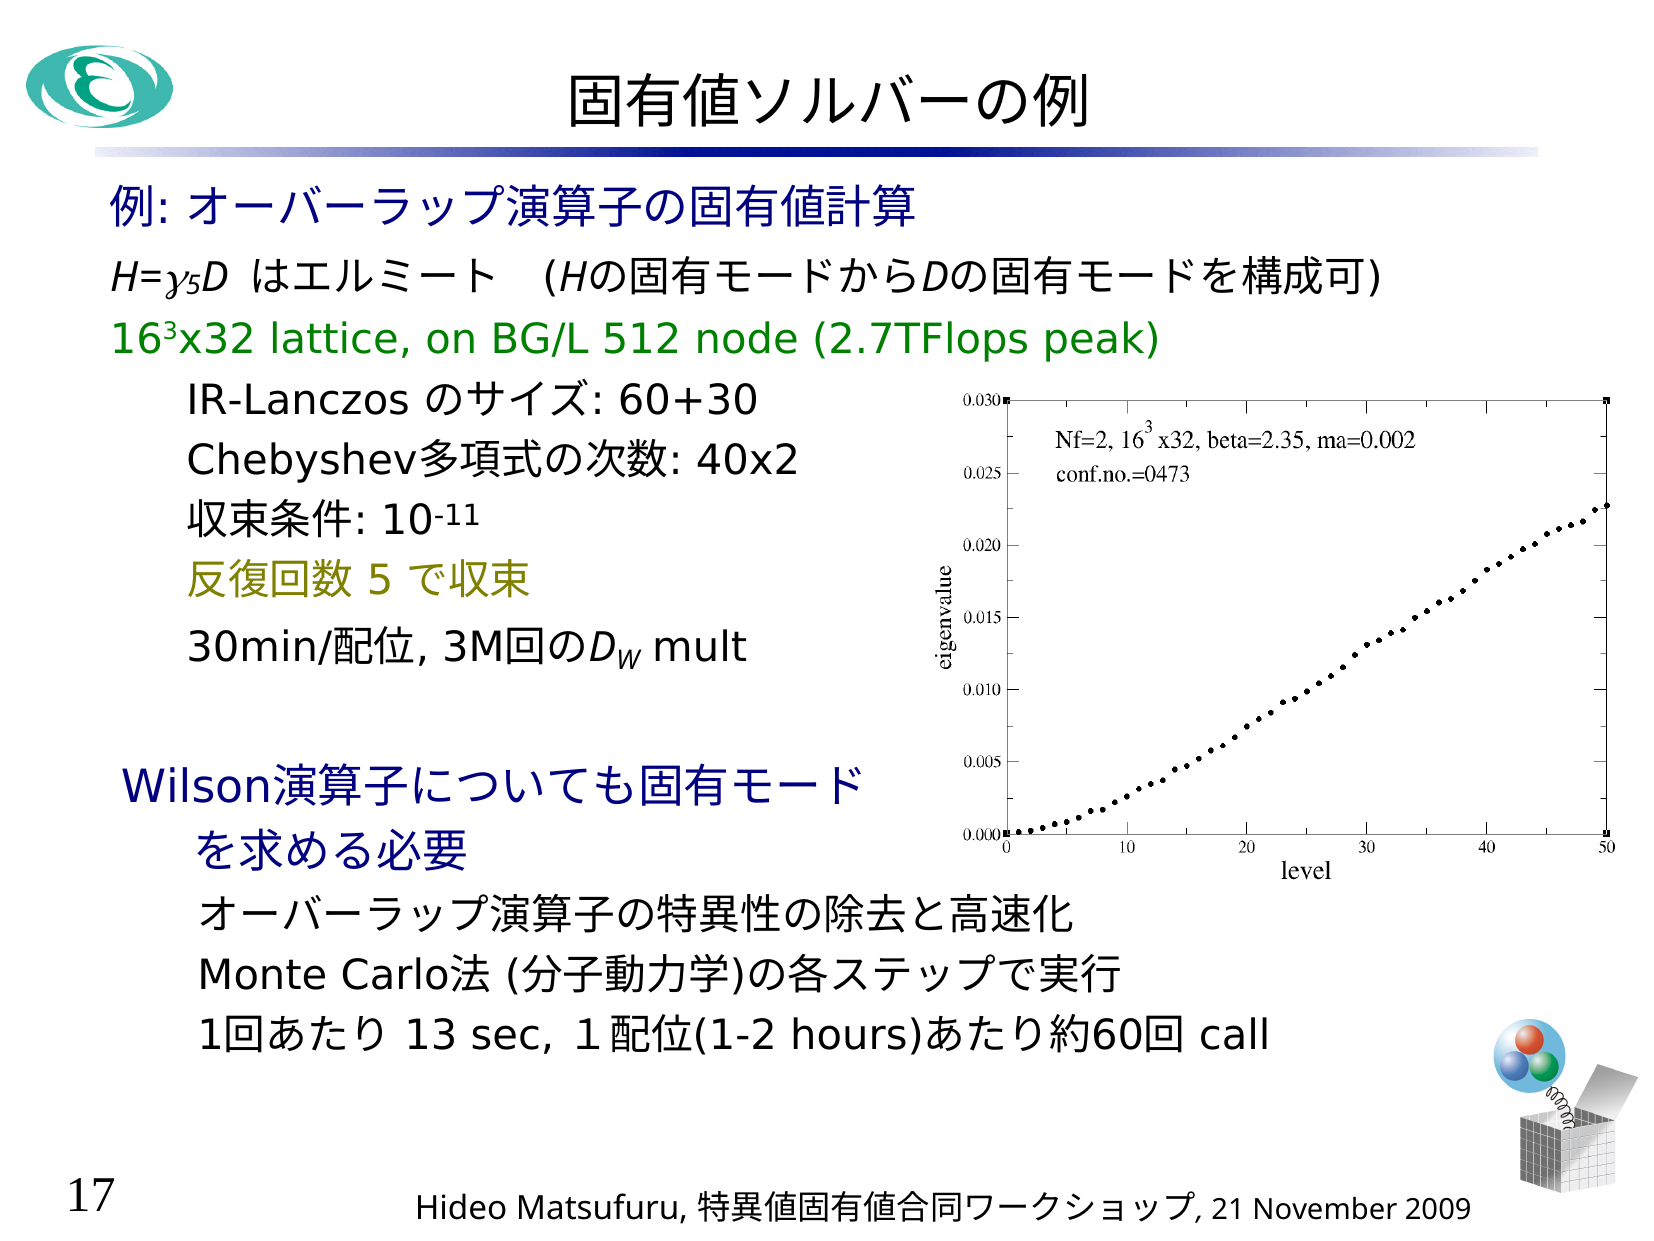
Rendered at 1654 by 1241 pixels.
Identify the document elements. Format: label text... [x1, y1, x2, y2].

list 例: オーバーラップ演算子の固有値計算 H=5D はエルミート (Hの固有モードからDの固有モードを構成可) 163x32 lattice, on BG/L 512 node (2.7TFlops peak) IR-Lanczos のサイズ: 60+30 Chebyshev多項式の次数: 40x2 収束条件: 10-11 反復回数 5 で収束 30min/配位, 3M回のDW mult [92, 181, 1544, 687]
picture [1488, 1012, 1644, 1200]
title 固有値ソルバーの例 [204, 49, 1453, 156]
picture [95, 147, 1538, 157]
list Wilson演算子についても固有モード を求める必要 オーバーラップ演算子の特異性の除去と高速化 Monte Carlo法 (分子動力学)の各ステップで実行 1回あたり 13 sec, １配位(1-2 hours)あたり約60回 call [103, 760, 1532, 1114]
picture [928, 387, 1620, 888]
picture [20, 37, 179, 136]
